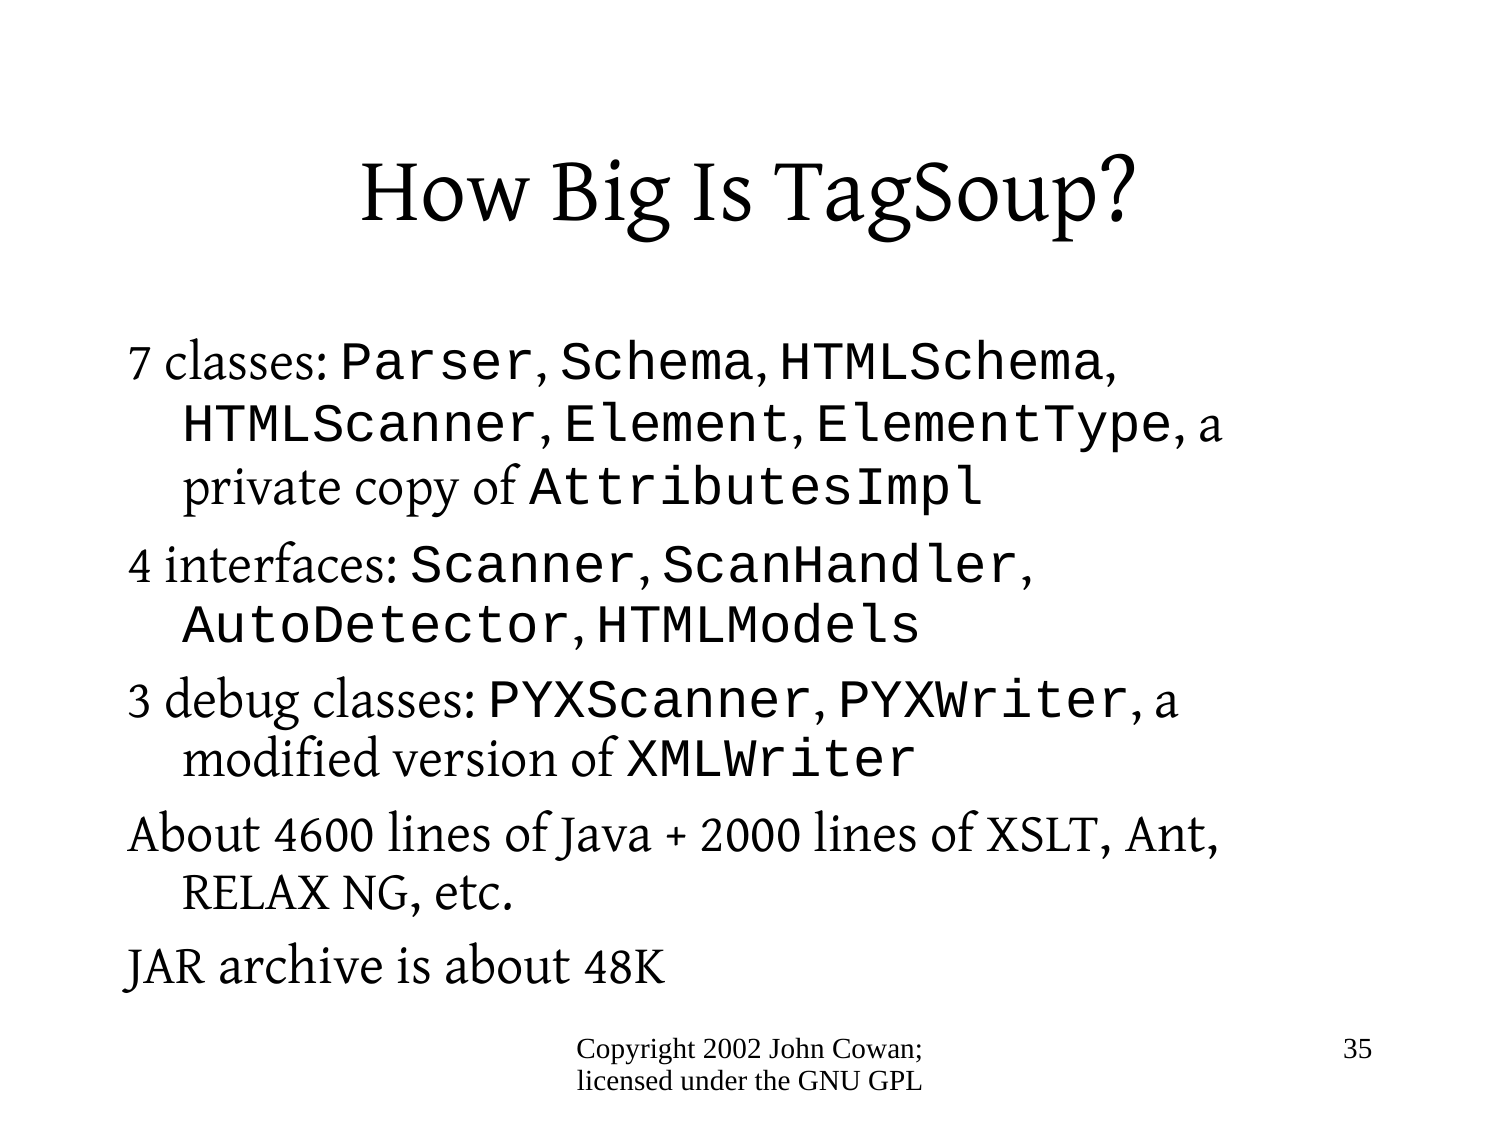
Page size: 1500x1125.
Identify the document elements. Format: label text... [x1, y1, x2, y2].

list 7 classes: Parser, Schema, HTMLSchema, HTMLScanner, Element, ElementType, a private copy of AttributesImpl 4 interfaces: Scanner, ScanHandler, AutoDetector, HTMLModels 3 debug classes: PYXScanner, PYXWriter, a modified version of XMLWriter About 4600 lines of Java + 2000 lines of XSLT, Ant, RELAX NG, etc. JAR archive is about 48K [112, 324, 1388, 1072]
title How Big Is TagSoup? [112, 99, 1388, 288]
text_box Copyright 2002 John Cowan; licensed under the GNU GPL [512, 1072, 988, 1107]
